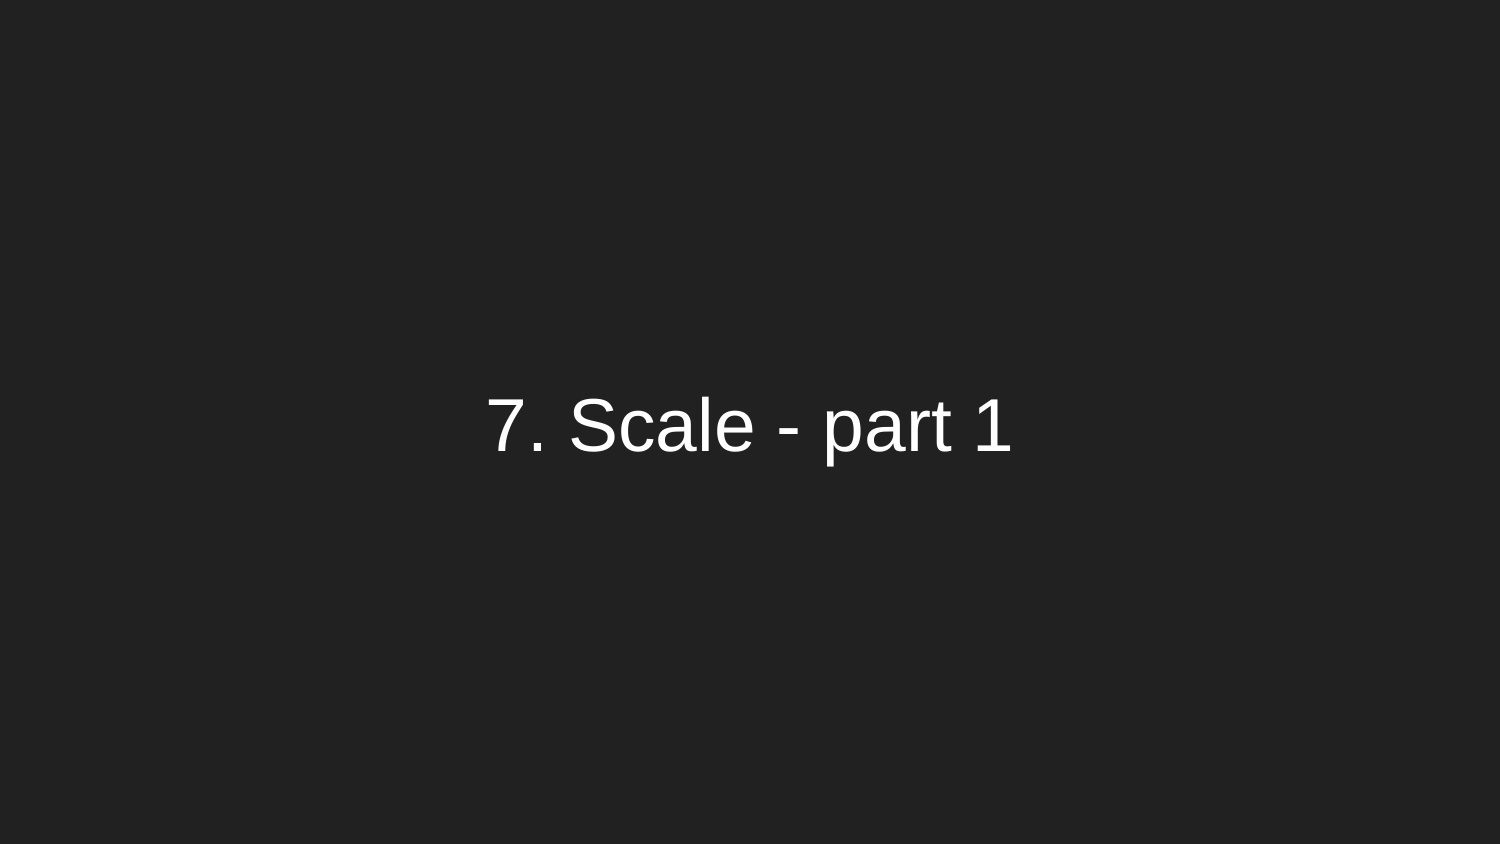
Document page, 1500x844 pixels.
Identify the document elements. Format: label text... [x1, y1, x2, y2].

title 7. Scale - part 1 [51, 352, 1449, 491]
